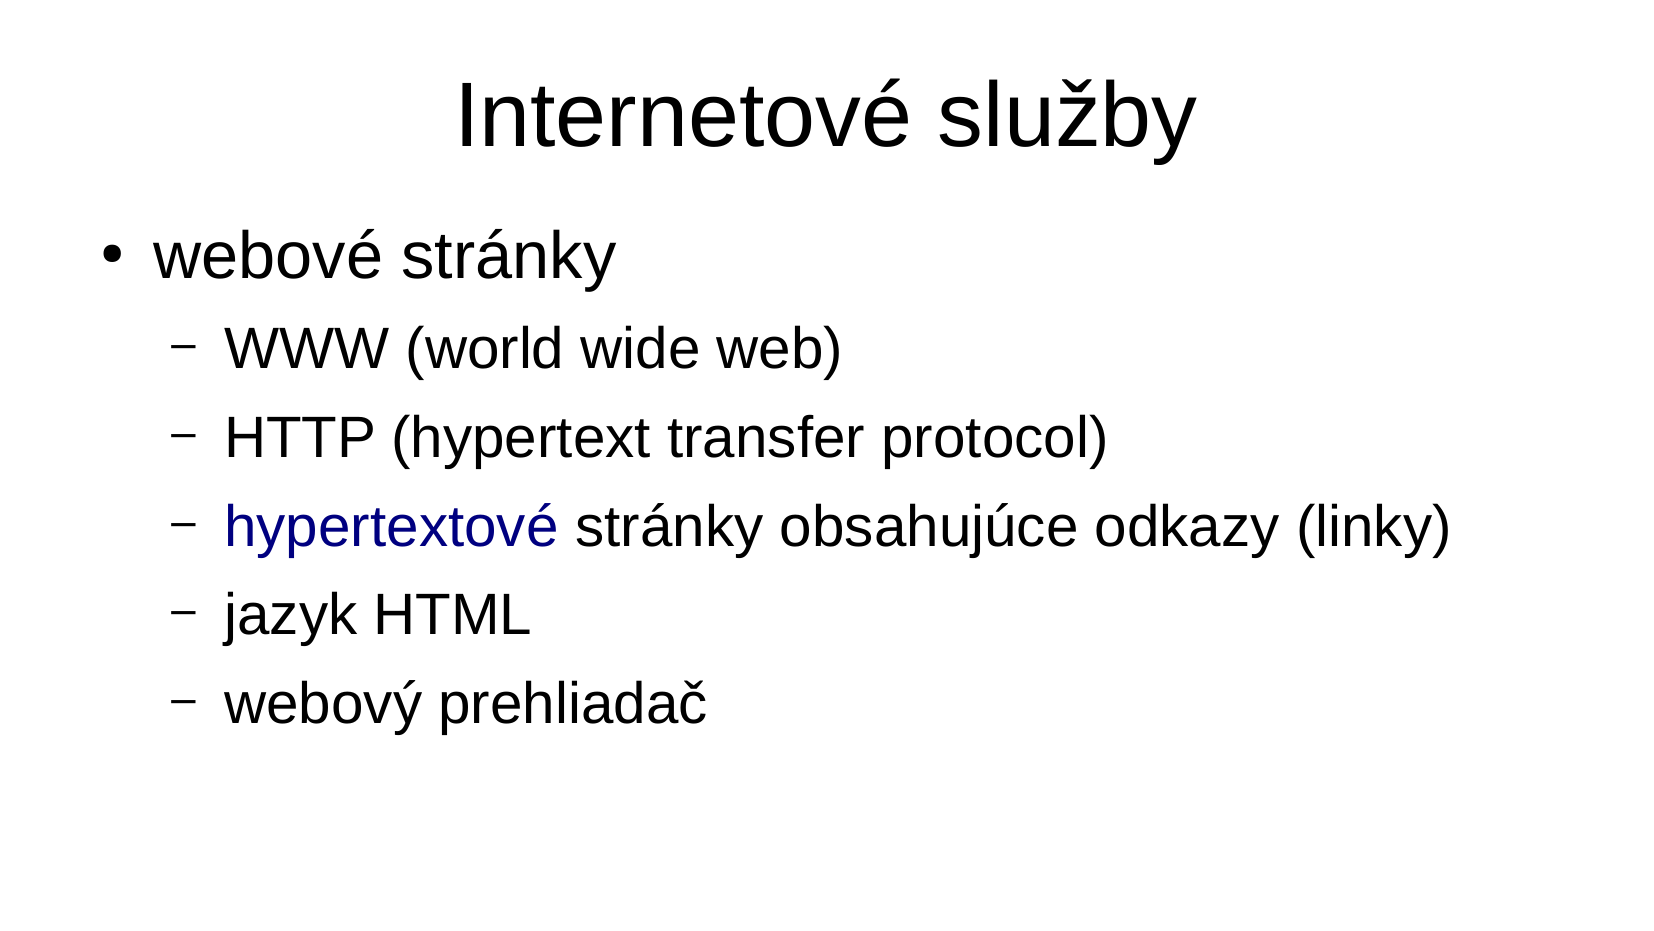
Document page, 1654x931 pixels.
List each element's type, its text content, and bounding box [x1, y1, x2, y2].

list webové stránky WWW (world wide web) HTTP (hypertext transfer protocol) hypertextové stránky obsahujúce odkazy (linky) jazyk HTML webový prehliadač [82, 217, 1571, 758]
title Internetové služby [82, 37, 1571, 193]
